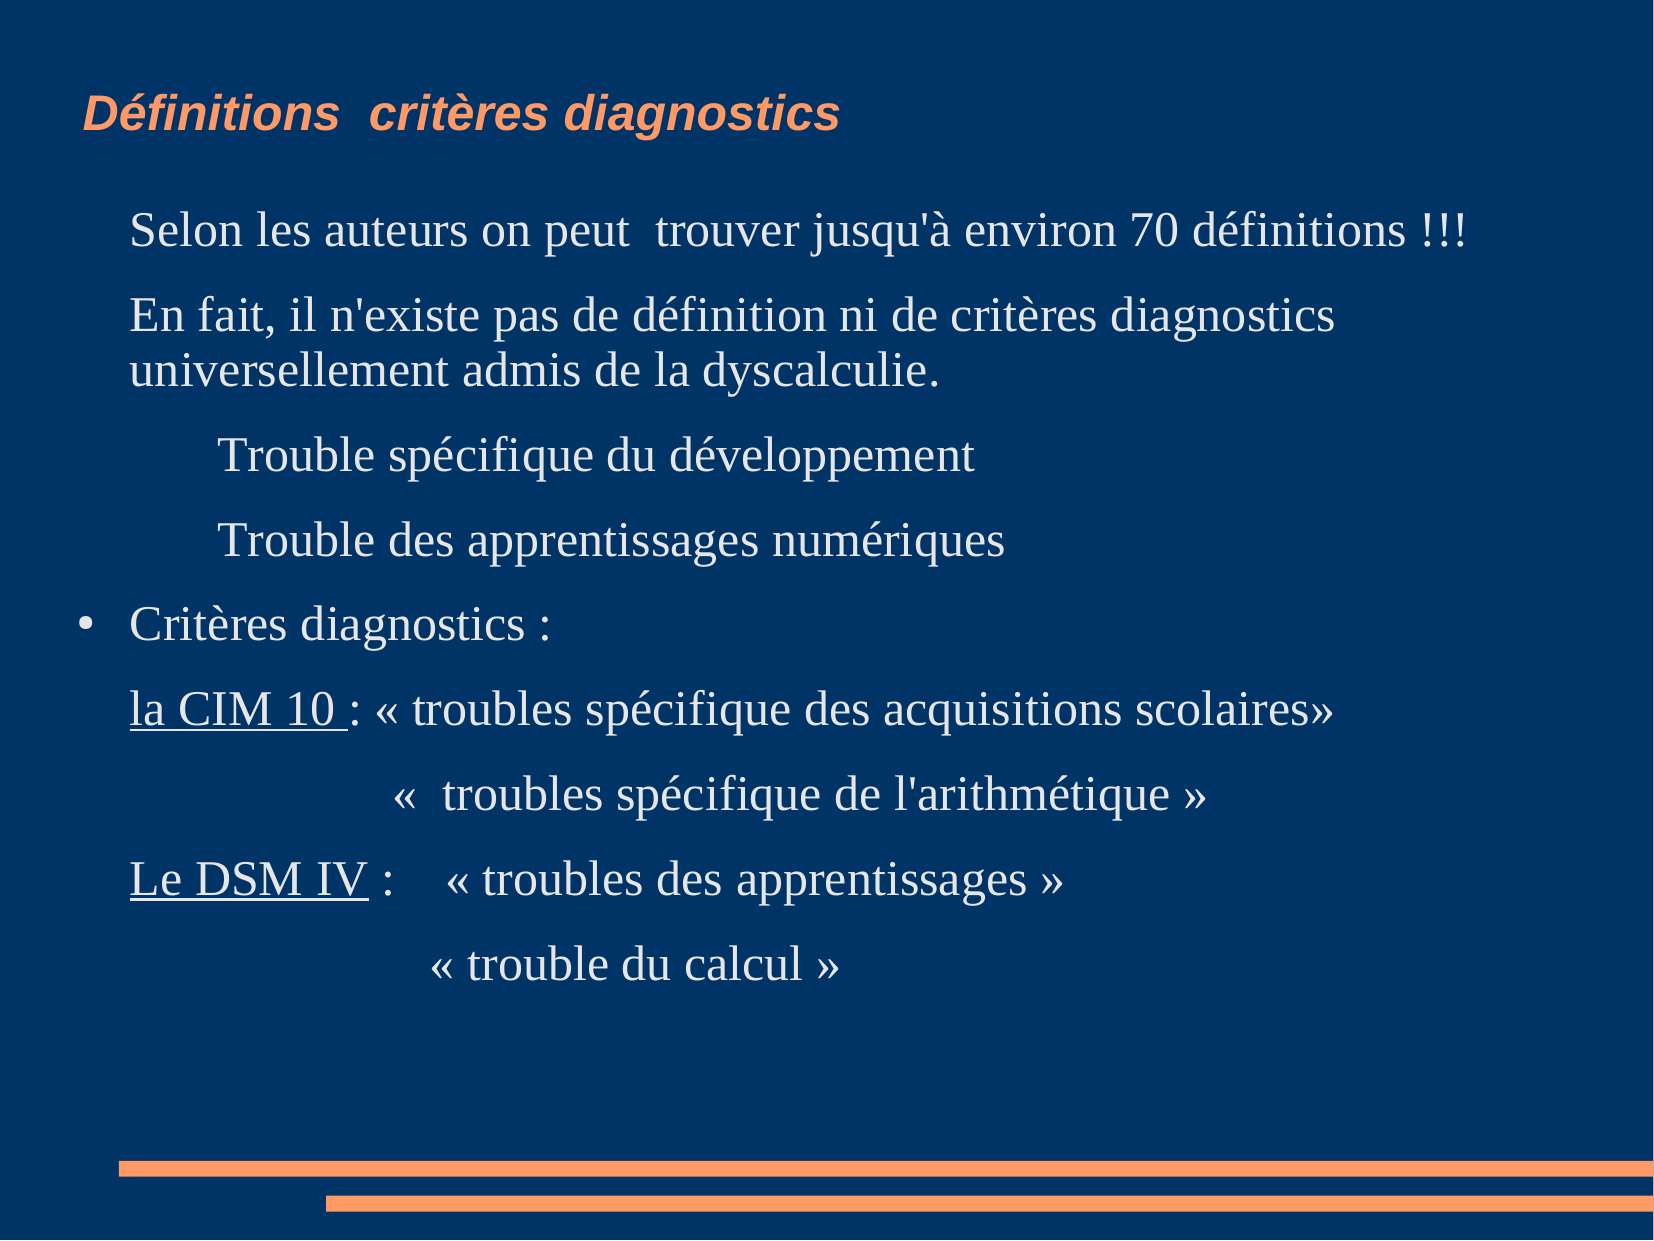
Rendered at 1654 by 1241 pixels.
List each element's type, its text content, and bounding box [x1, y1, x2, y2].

list Selon les auteurs on peut trouver jusqu'à environ 70 définitions !!! En fait, il n'existe pas de définition ni de critères diagnostics universellement admis de la dyscalculie. Trouble spécifique du développement Trouble des apprentissages numériques Critères diagnostics : la CIM 10 : « troubles spécifique des acquisitions scolaires» « troubles spécifique de l'arithmétique » Le DSM IV : « troubles des apprentissages » « trouble du calcul » [59, 201, 1548, 1241]
title Définitions critères diagnostics [82, 49, 1571, 178]
